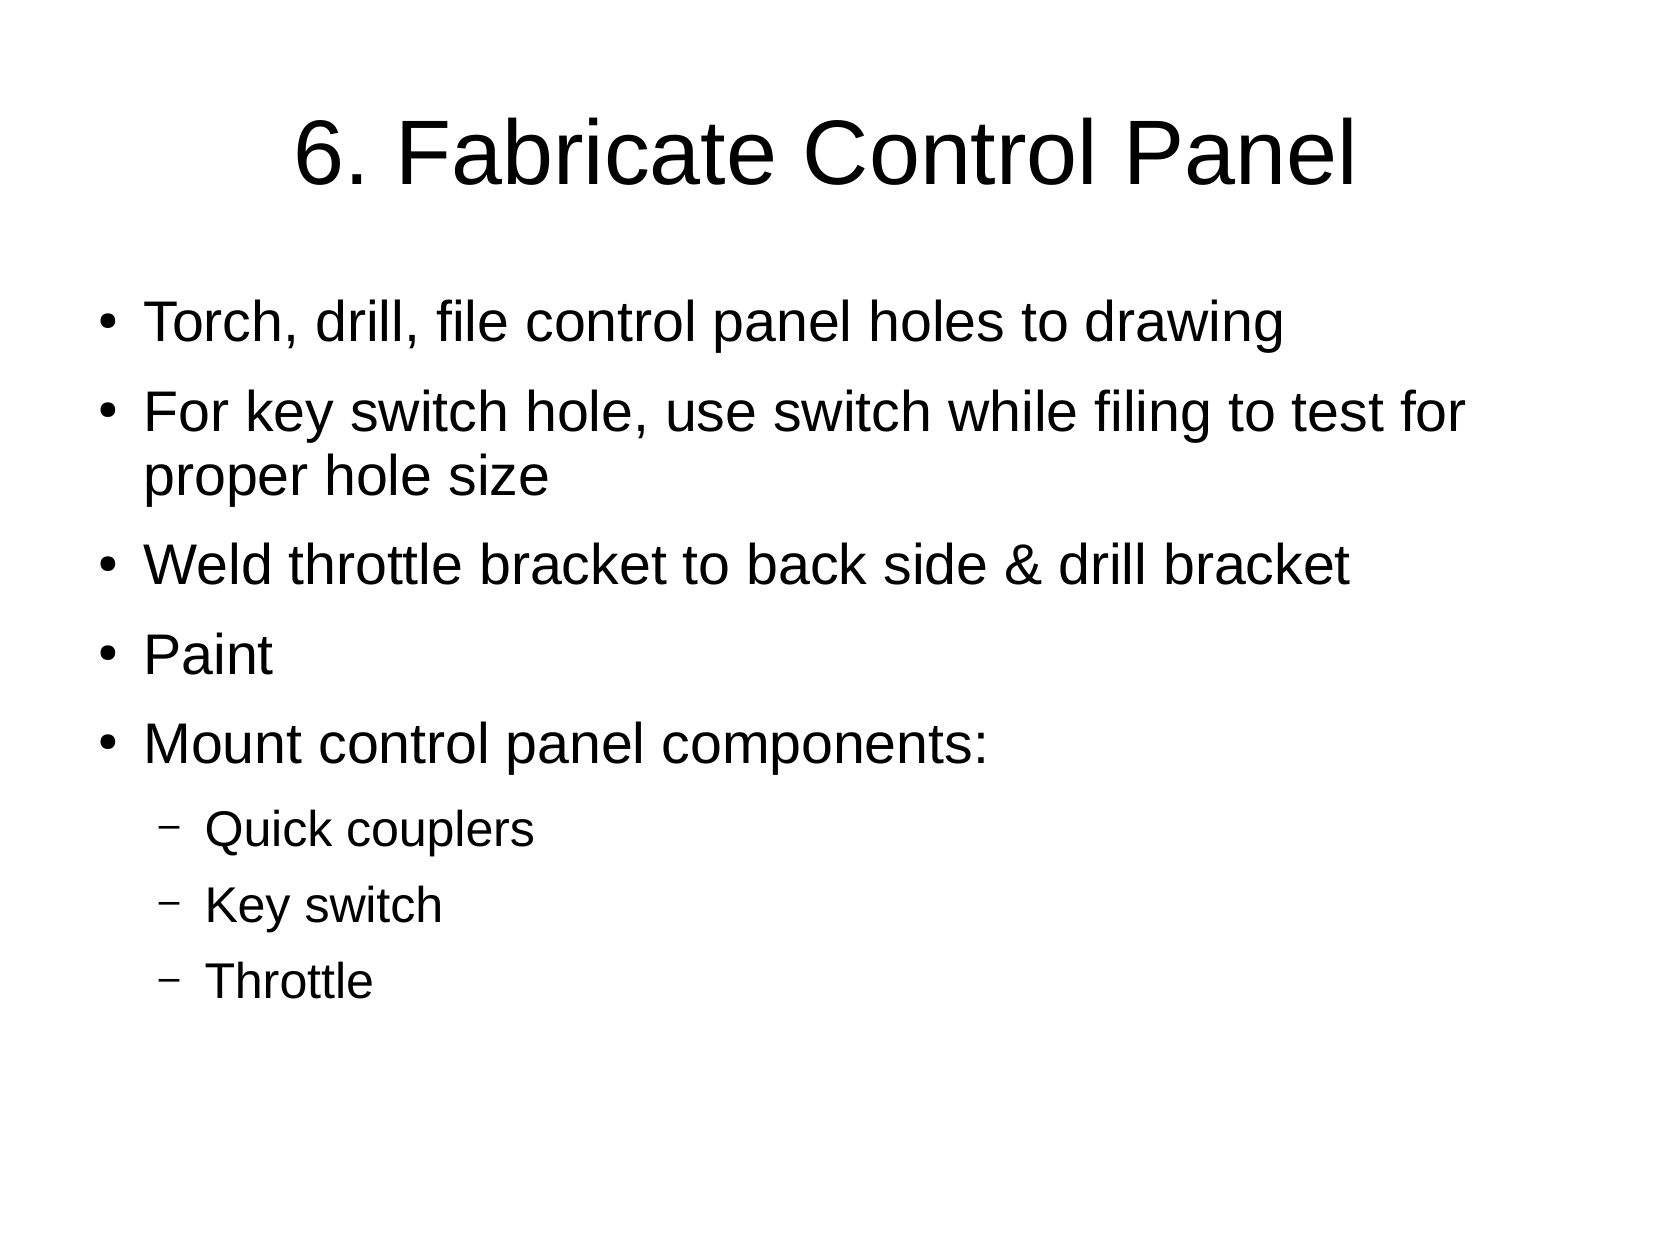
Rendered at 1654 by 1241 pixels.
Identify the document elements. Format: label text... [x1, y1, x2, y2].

list Torch, drill, file control panel holes to drawing For key switch hole, use switch while filing to test for proper hole size Weld throttle bracket to back side & drill bracket Paint Mount control panel components: Quick couplers Key switch Throttle [82, 290, 1538, 1010]
title 6. Fabricate Control Panel [82, 49, 1571, 257]
